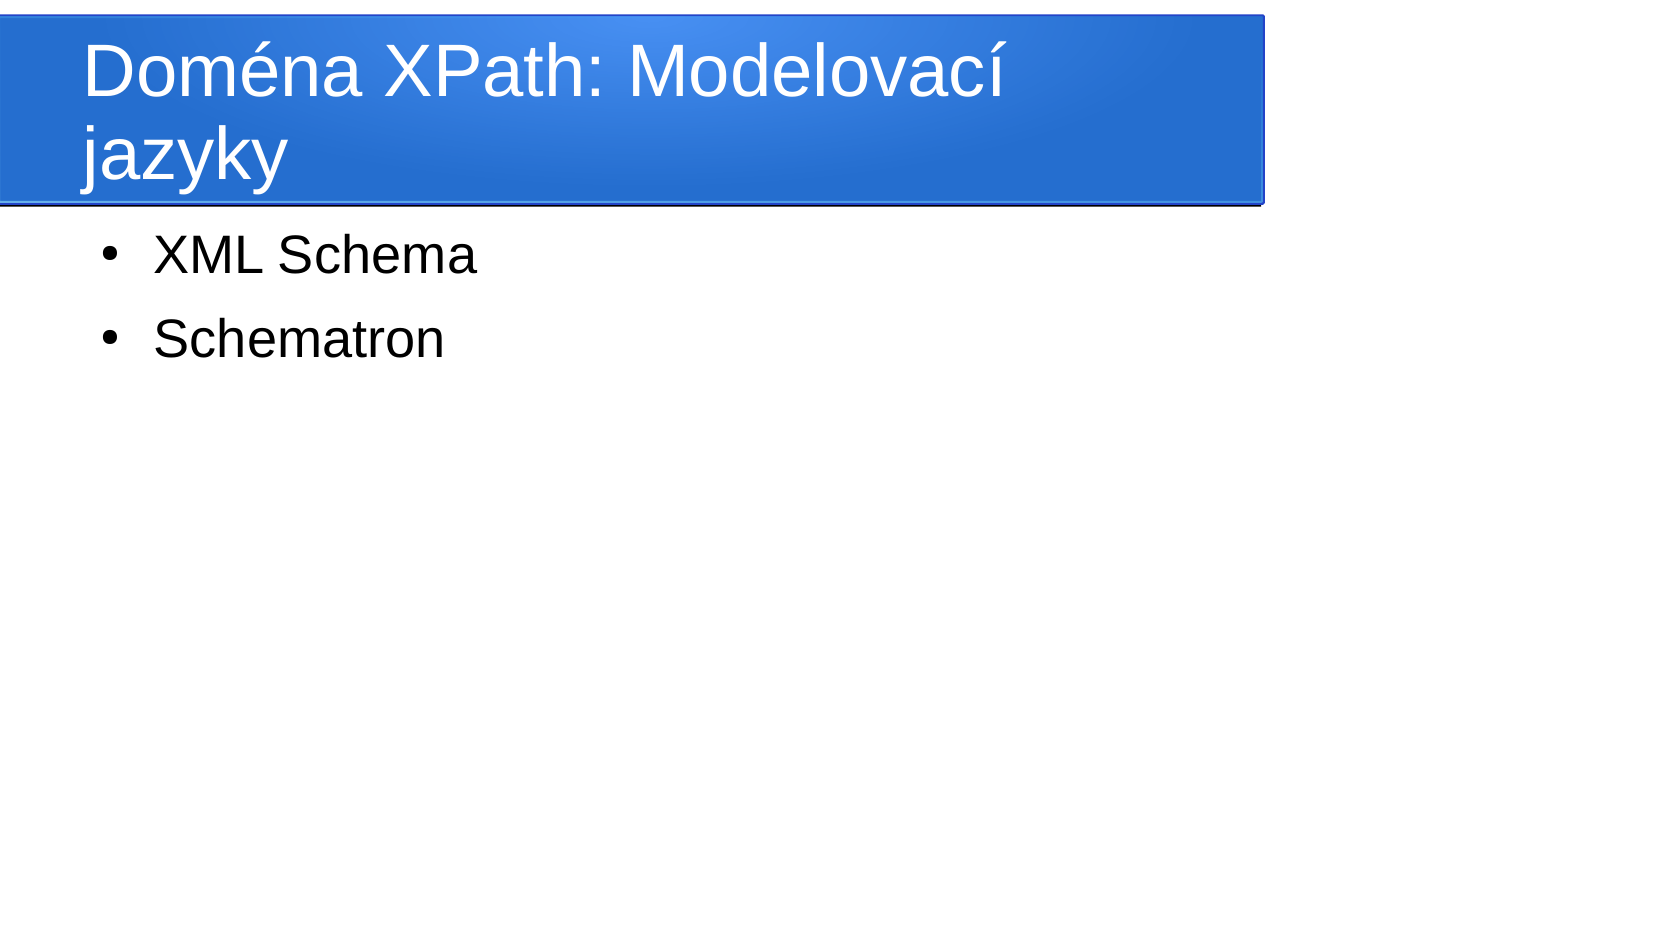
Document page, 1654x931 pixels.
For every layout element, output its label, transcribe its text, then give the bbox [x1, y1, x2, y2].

list XML Schema Schematron [82, 224, 1571, 764]
title Doména XPath: Modelovací jazyky [82, 29, 1235, 196]
